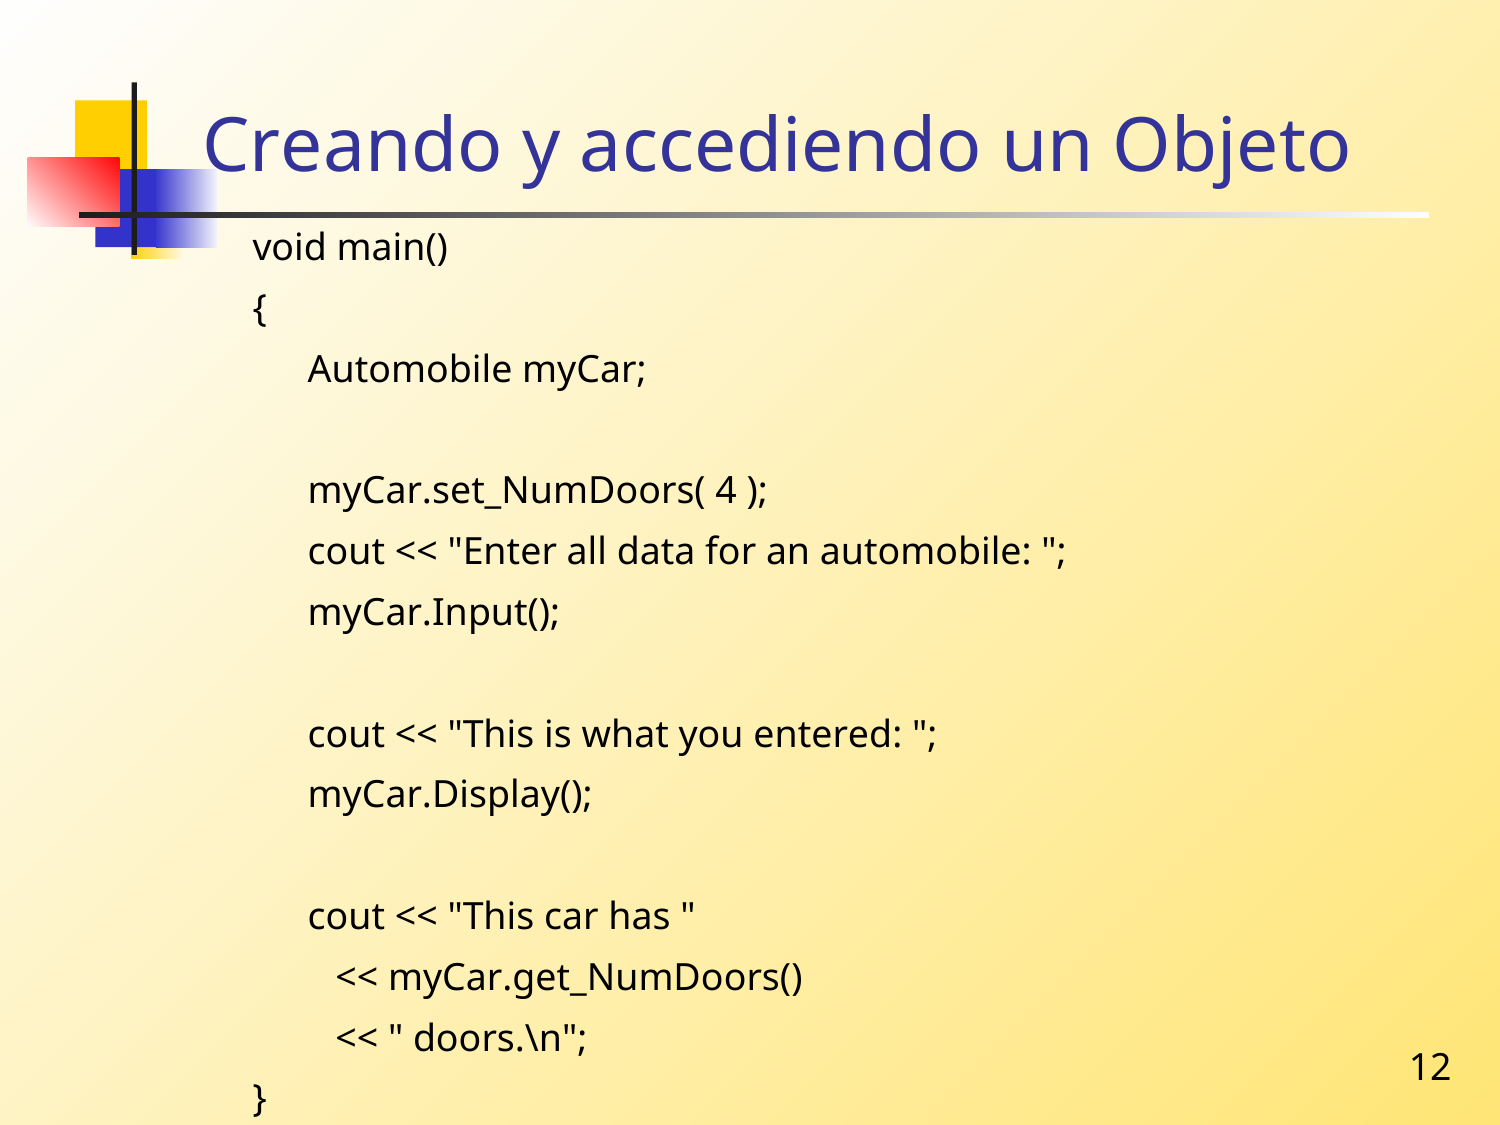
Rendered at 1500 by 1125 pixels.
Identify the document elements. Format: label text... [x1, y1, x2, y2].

list void main()‏ { Automobile myCar; myCar.set_NumDoors( 4 ); cout << "Enter all data for an automobile: "; myCar.Input(); cout << "This is what you entered: "; myCar.Display(); cout << "This car has " << myCar.get_NumDoors() << " doors.\n"; } [237, 212, 1288, 1101]
title Creando y accediendo un Objeto [187, 37, 1466, 201]
